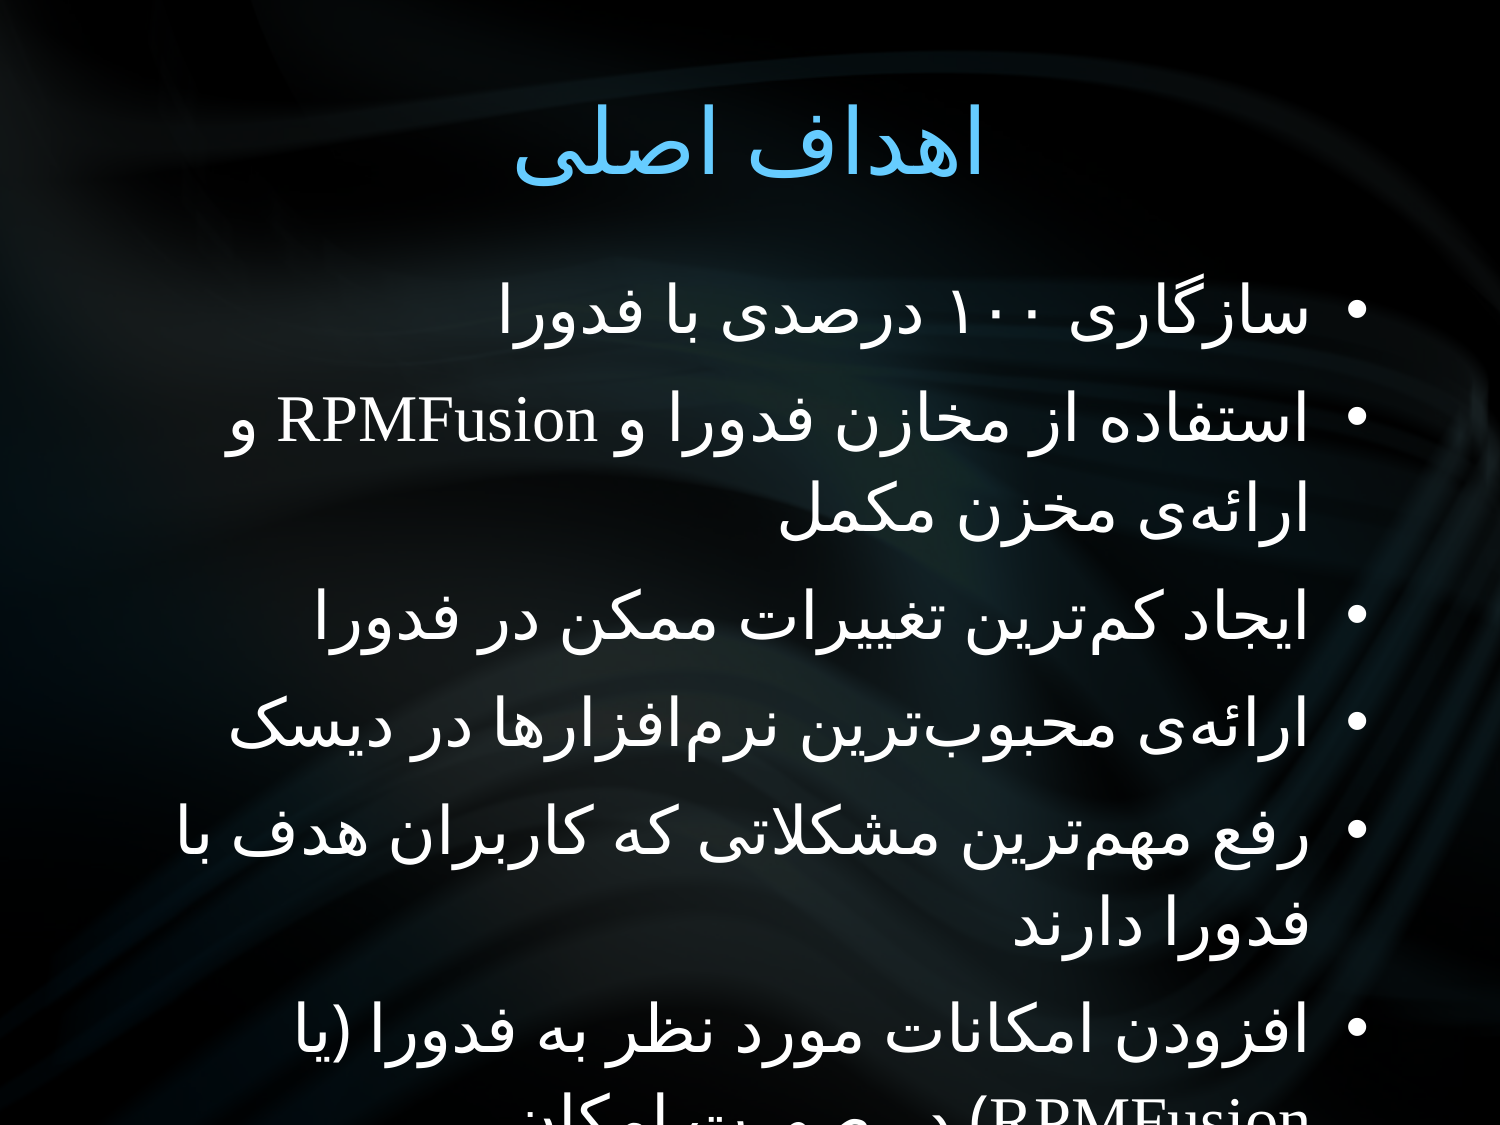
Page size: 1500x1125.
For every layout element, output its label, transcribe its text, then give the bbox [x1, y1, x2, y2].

list سازگاری ۱۰۰ درصدی با فدورا استفاده از مخازن فدورا و RPMFusion و ارائه‌ی مخزن مکمل ایجاد کم‌ترین تغییرات ممکن در فدورا ارائه‌ی محبوب‌ترین نرم‌افزارها در دیسک رفع مهم‌ترین مشکلاتی که کاربران هدف با فدورا دارند افزودن امکانات مورد نظر به فدورا (یا RPMFusion) در صورت امکان مثال: افزودن jalali calendar, starcal و ساغر به فدورا [75, 262, 1426, 1082]
title اهداف اصلی [75, 45, 1426, 233]
